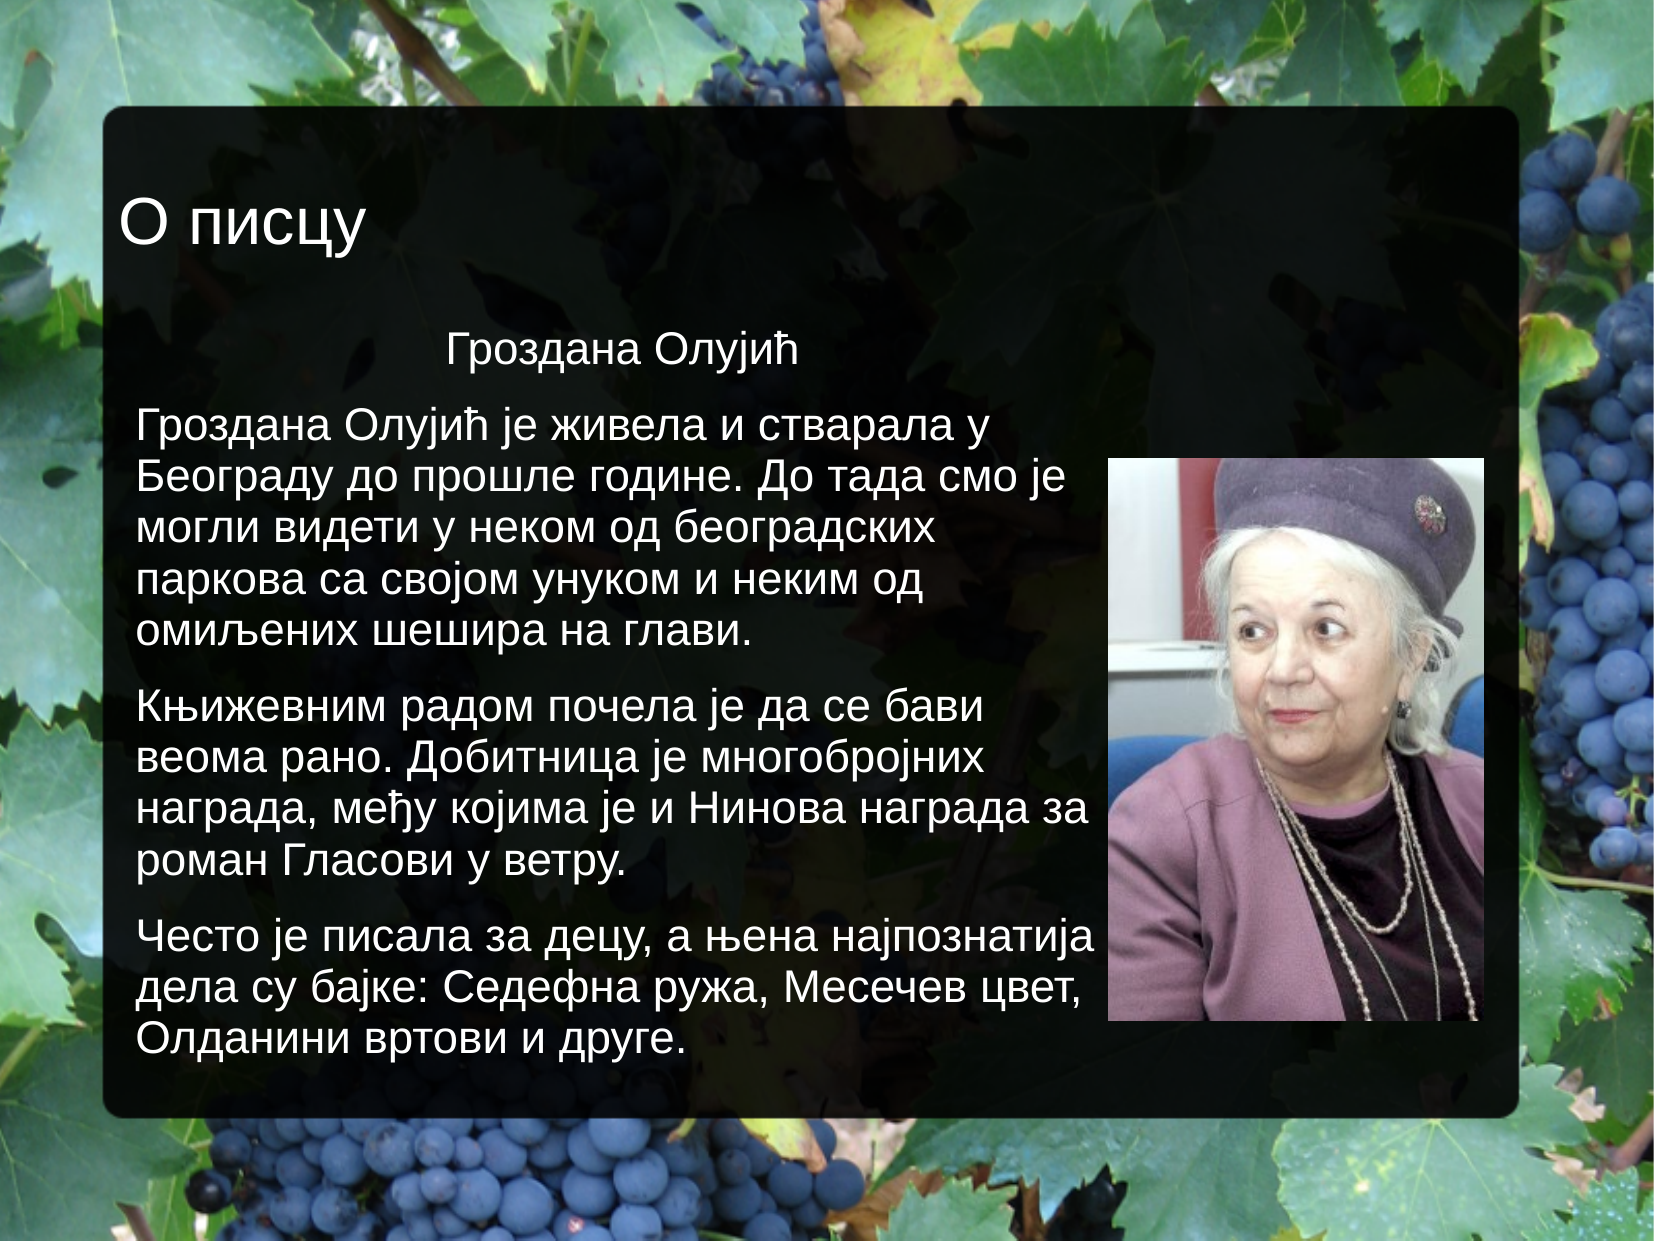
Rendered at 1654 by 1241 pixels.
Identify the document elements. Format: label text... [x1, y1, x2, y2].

title О писцу [118, 117, 1506, 325]
picture [0, 0, 1654, 1241]
text_box Гроздана Олујић Гроздана Олујић je живела и стварала у Београду до прошле године. До тада смо је могли видети у неком од београдских паркова са својом унуком и неким од омиљених шешира на глави. Књижевним радом почела је да се бави веома рано. Добитница је многобројних награда, међу којима је и Нинова награда за роман Гласови у ветру. Често је писала за децу, а њена најпознатија дела су бајке: Седефна ружа, Месечев цвет, Олданини вртови и друге. [120, 325, 1125, 1164]
